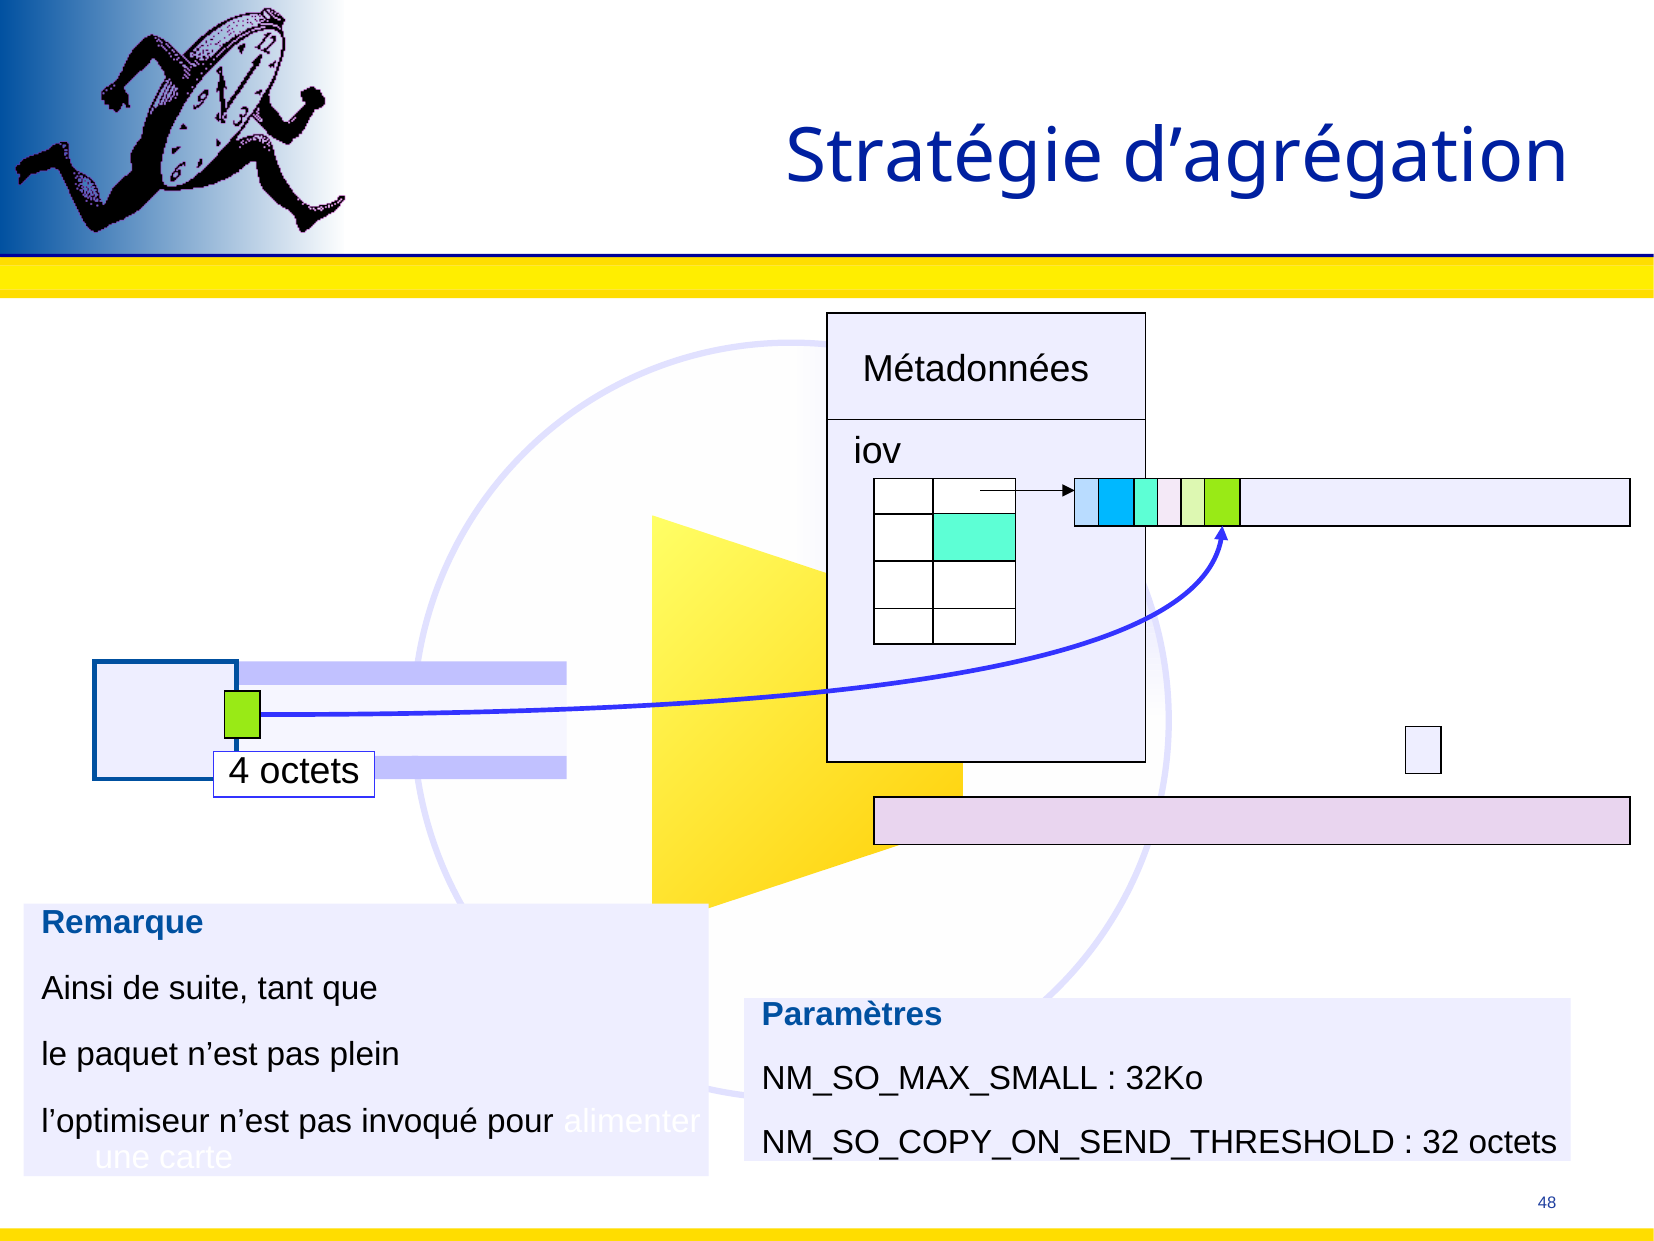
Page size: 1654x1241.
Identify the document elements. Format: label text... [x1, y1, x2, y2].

text_box iov [838, 431, 917, 477]
text_box Remarque Ainsi de suite, tant que le paquet n’est pas plein l’optimiseur n’est pas invoqué pour alimenter une carte [23, 903, 709, 1177]
text_box Métadonnées [847, 350, 1104, 396]
text_box 4 octets [213, 751, 375, 798]
text_box Paramètres NM_SO_MAX_SMALL : 32Ko NM_SO_COPY_ON_SEND_THRESHOLD : 32 octets [744, 998, 1571, 1161]
picture [14, 0, 353, 245]
text_box [1405, 726, 1442, 774]
text_box [94, 312, 1630, 1096]
title Stratégie d’agrégation [372, 49, 1571, 257]
